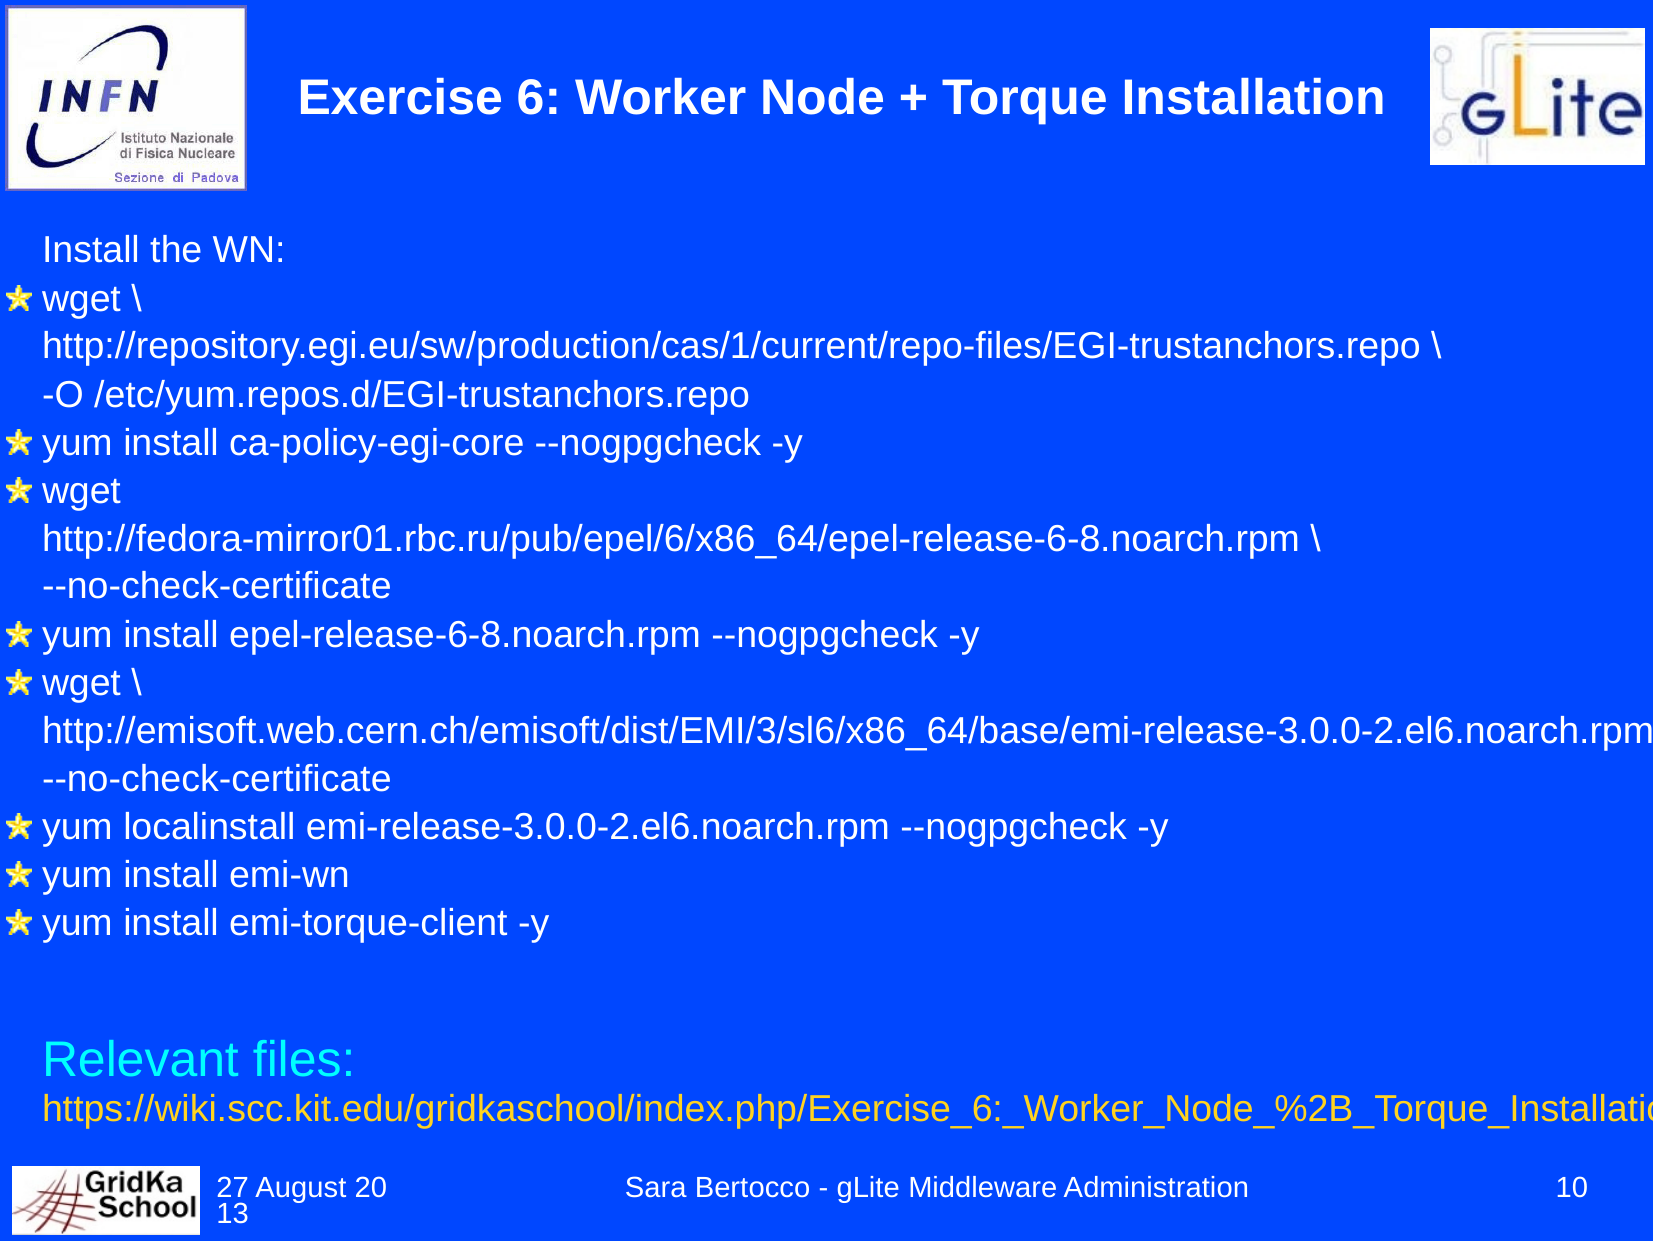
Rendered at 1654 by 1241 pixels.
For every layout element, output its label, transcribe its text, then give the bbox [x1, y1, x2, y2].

picture [12, 1166, 200, 1235]
title Exercise 6: Worker Node + Torque Installation [21, 0, 1645, 194]
picture [1430, 28, 1645, 165]
picture [5, 5, 247, 191]
text_box Install the WN: wget \ http://repository.egi.eu/sw/production/cas/1/current/repo-files/EGI-trustanchors.repo \ -O /etc/yum.repos.d/EGI-trustanchors.repo yum install ca-policy-egi-core --nogpgcheck -y wget http://fedora-mirror01.rbc.ru/pub/epel/6/x86_64/epel-release-6-8.noarch.rpm \ --no-check-certificate yum install epel-release-6-8.noarch.rpm --nogpgcheck -y wget \ http://emisoft.web.cern.ch/emisoft/dist/EMI/3/sl6/x86_64/base/emi-release-3.0.0-2.el6.noarch.rpm --no-check-certificate yum localinstall emi-release-3.0.0-2.el6.noarch.rpm --nogpgcheck -y yum install emi-wn yum install emi-torque-client -y Relevant files: https://wiki.scc.kit.edu/gridkaschool/index.php/Exercise_6:_Worker_Node_%2B_Torque_Installation [0, 221, 1653, 1137]
